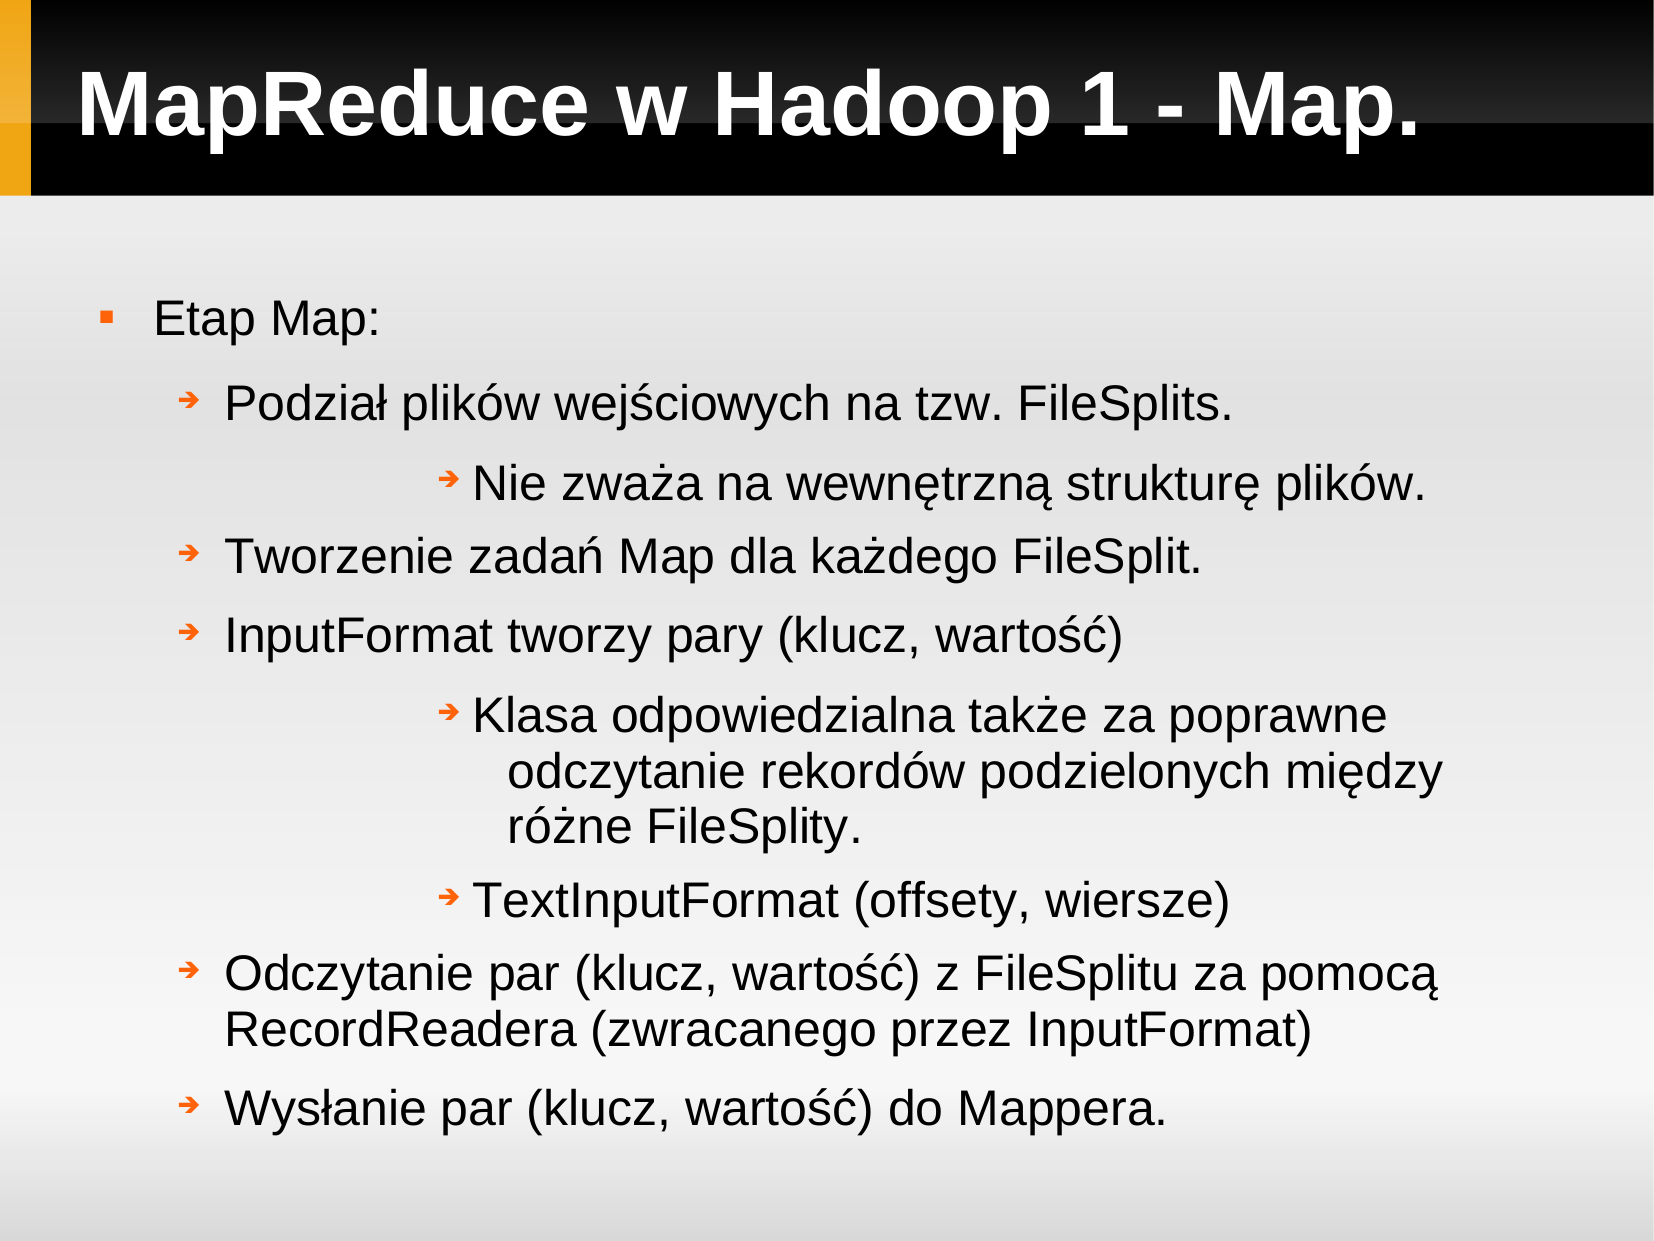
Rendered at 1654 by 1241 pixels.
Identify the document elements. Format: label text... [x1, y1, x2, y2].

title MapReduce w Hadoop 1 - Map. [76, 7, 1565, 200]
picture [0, 0, 1654, 1241]
list Etap Map: Podział plików wejściowych na tzw. FileSplits. Nie zważa na wewnętrzną strukturę plików. Tworzenie zadań Map dla każdego FileSplit. InputFormat tworzy pary (klucz, wartość) Klasa odpowiedzialna także za poprawne odczytanie rekordów podzielonych między różne FileSplity. TextInputFormat (offsety, wiersze) Odczytanie par (klucz, wartość) z FileSplitu za pomocą RecordReadera (zwracanego przez InputFormat) Wysłanie par (klucz, wartość) do Mappera. [82, 290, 1571, 1216]
